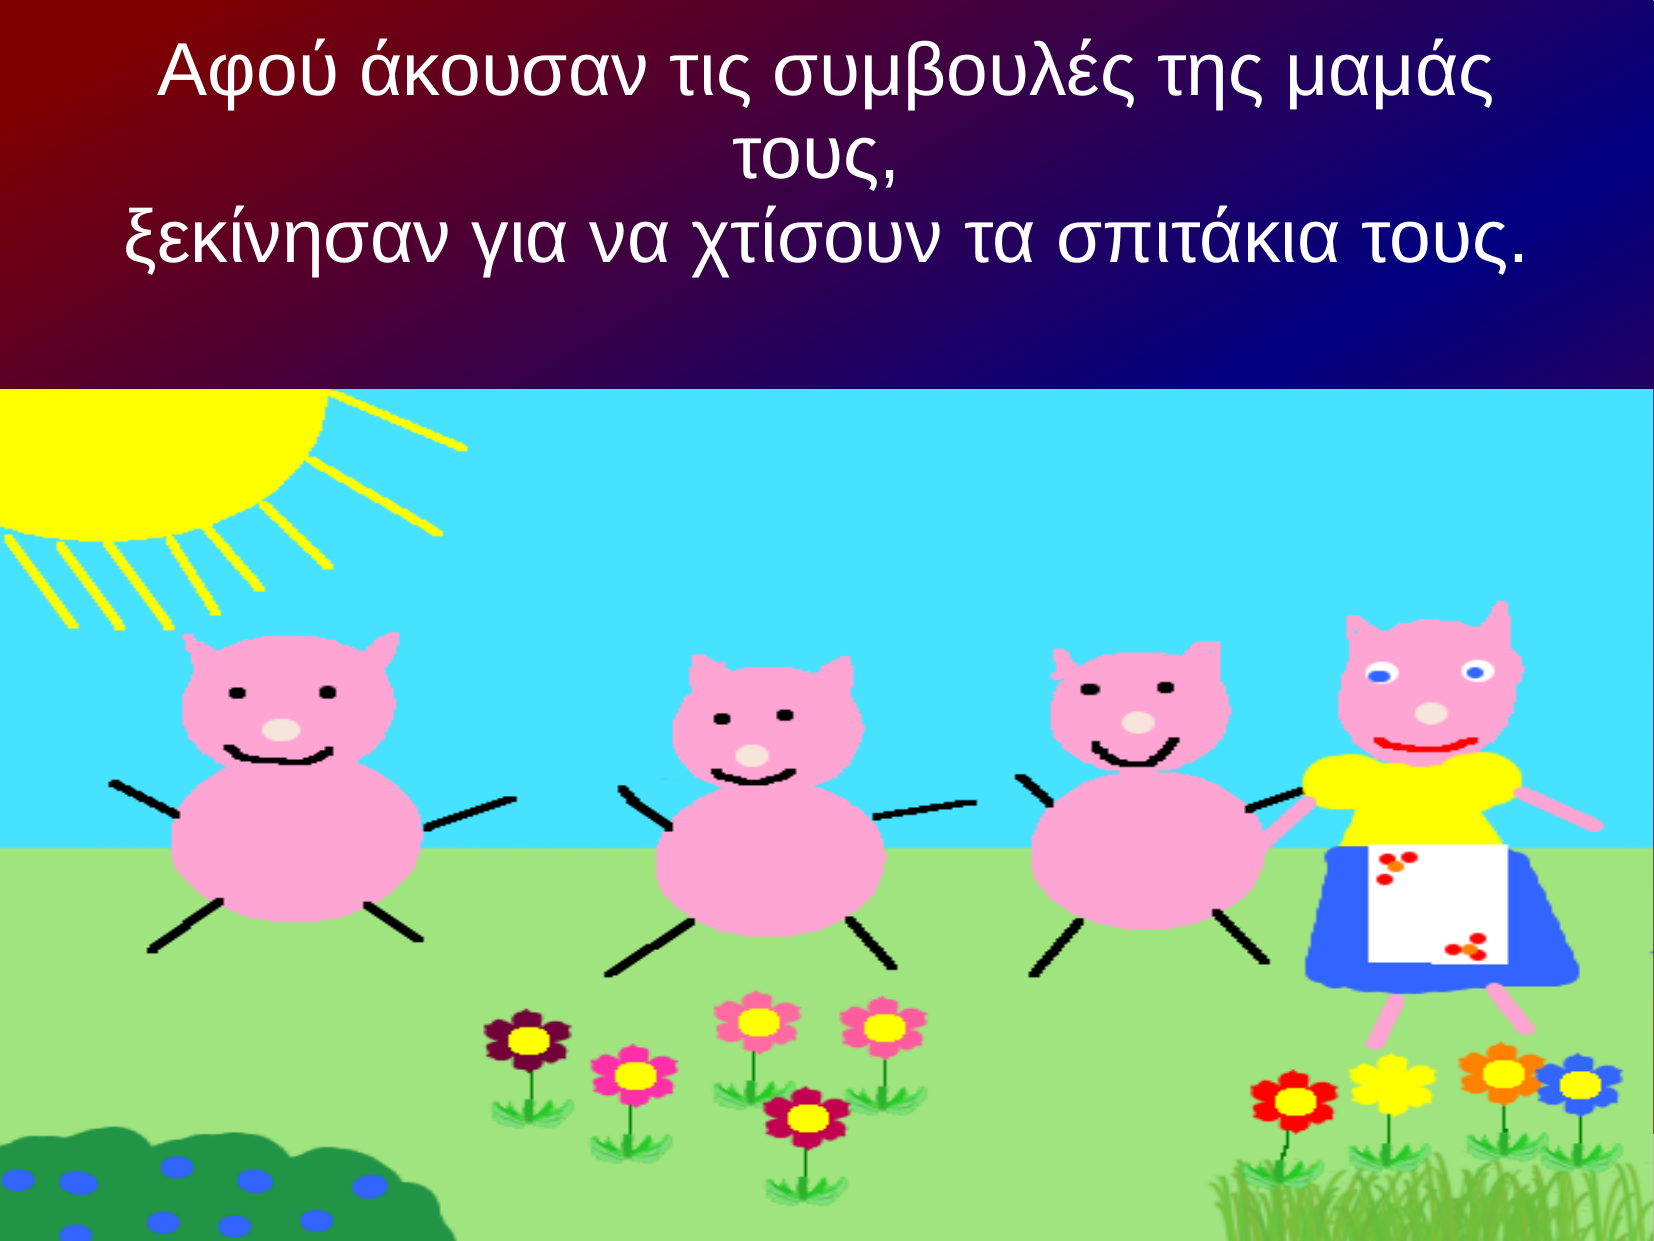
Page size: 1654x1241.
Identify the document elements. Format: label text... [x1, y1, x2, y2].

title Αφού άκουσαν τις συμβουλές της μαμάς τους, ξεκίνησαν για να χτίσουν τα σπιτάκια τους. [82, 26, 1571, 279]
picture [0, 389, 1654, 1241]
